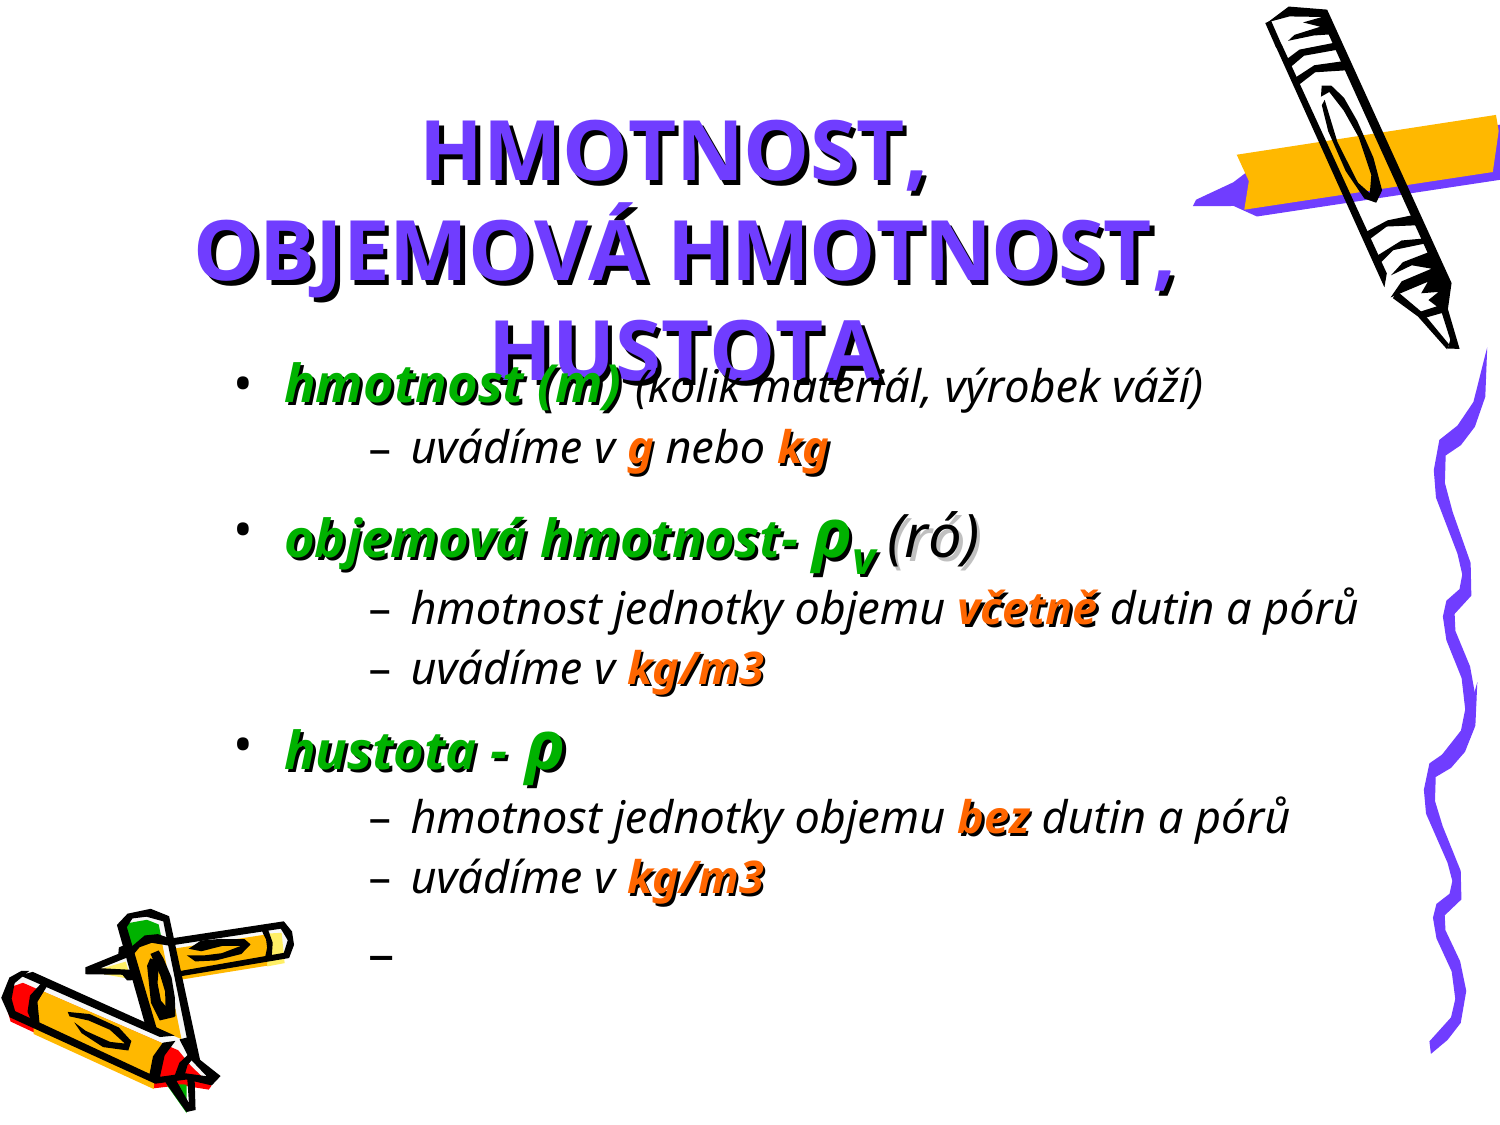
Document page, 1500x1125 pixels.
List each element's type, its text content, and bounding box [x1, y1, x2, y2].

title HMOTNOST, OBJEMOVÁ HMOTNOST, HUSTOTA [41, 90, 1329, 353]
list hmotnost (m) (kolik materiál, výrobek váží) uvádíme v g nebo kg objemová hmotnost- ρv (ró) hmotnost jednotky objemu včetně dutin a pórů uvádíme v kg/m3 hustota - ρ hmotnost jednotky objemu bez dutin a pórů uvádíme v kg/m3 [218, 350, 1388, 917]
